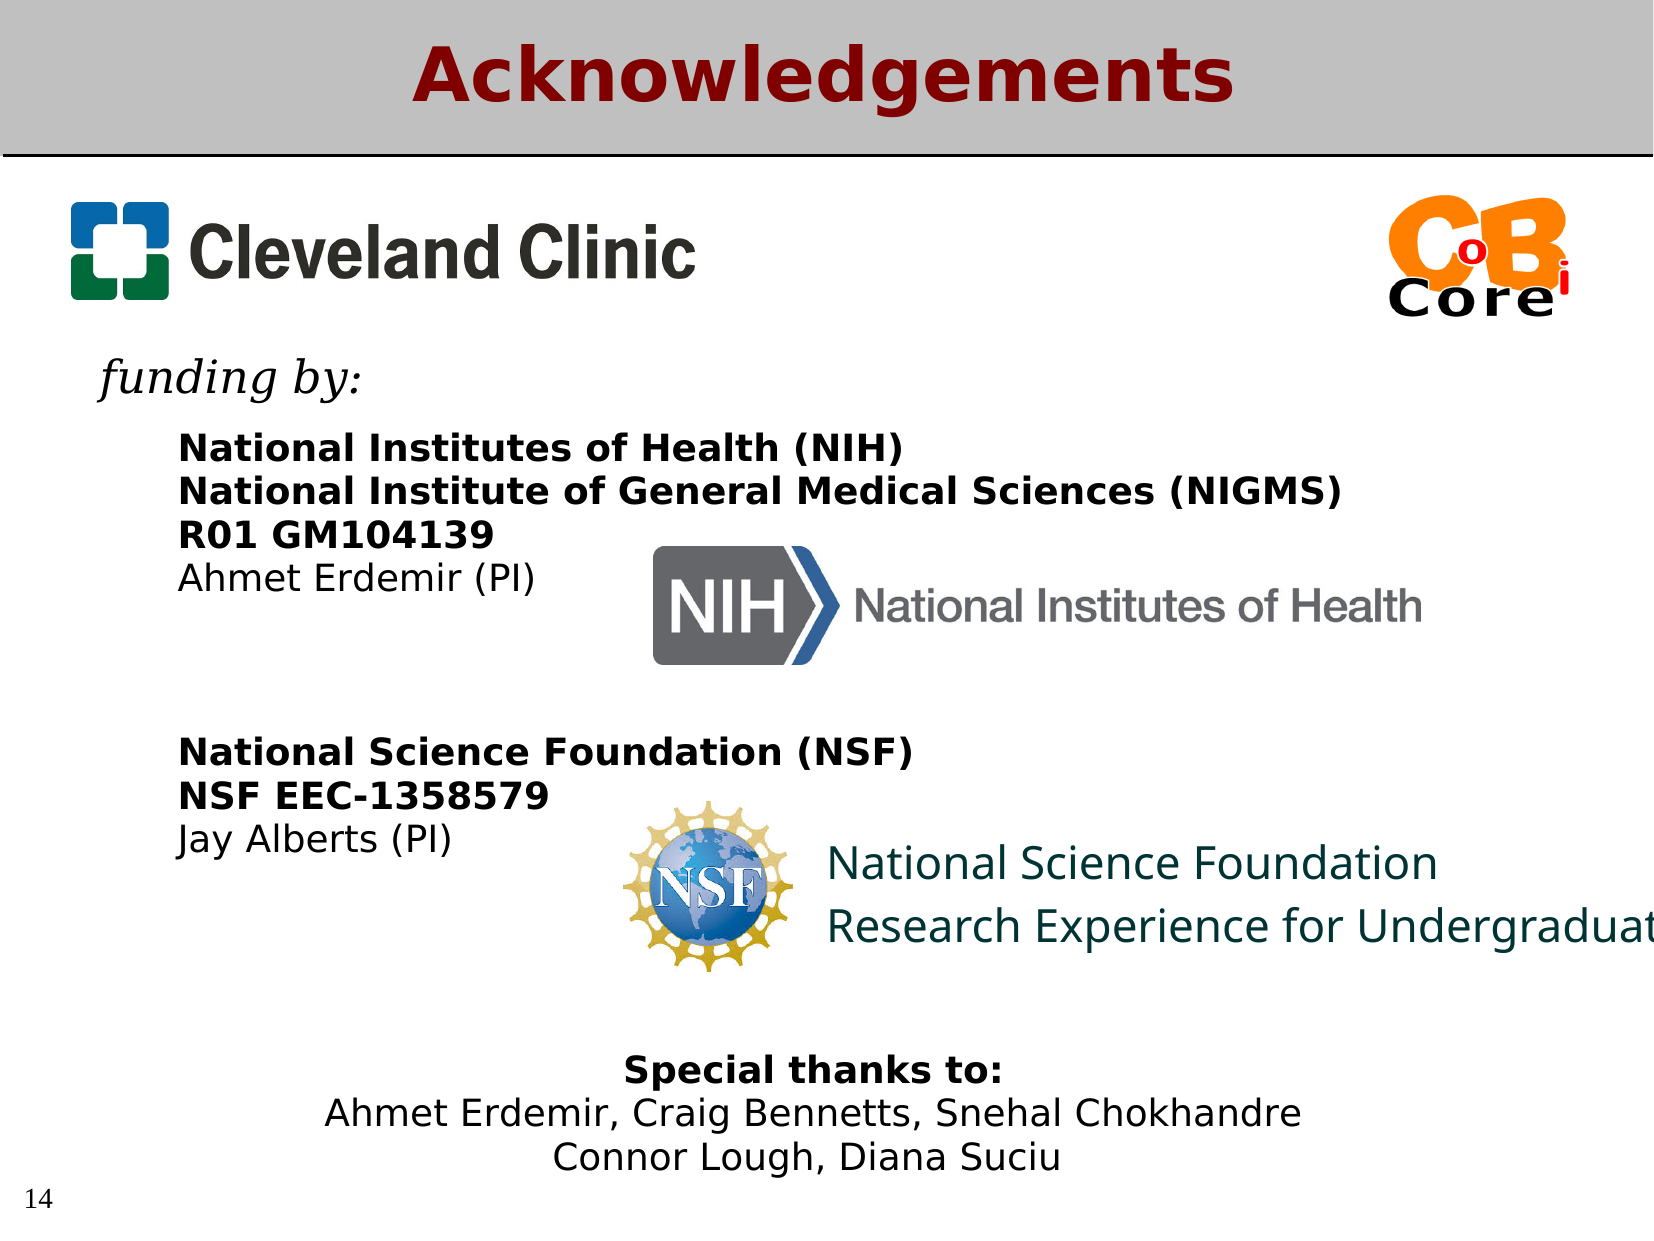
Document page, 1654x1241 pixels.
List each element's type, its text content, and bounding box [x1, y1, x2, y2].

text_box National Science Foundation Research Experience for Undergraduates [811, 823, 1654, 951]
text_box [0, 0, 1654, 156]
picture [623, 801, 793, 972]
picture [71, 202, 695, 301]
text_box National Institutes of Health (NIH) National Institute of General Medical Sciences (NIGMS) R01 GM104139 Ahmet Erdemir (PI) National Science Foundation (NSF) NSF EEC-1358579 Jay Alberts (PI) [177, 426, 1345, 862]
text_box funding by: [84, 343, 379, 412]
picture [1385, 193, 1573, 320]
text_box Special thanks to: Ahmet Erdemir, Craig Bennetts, Snehal Chokhandre Connor Lough, Diana Suciu [324, 1048, 1330, 1180]
picture [653, 546, 1421, 666]
text_box Acknowledgements [0, 31, 1651, 119]
